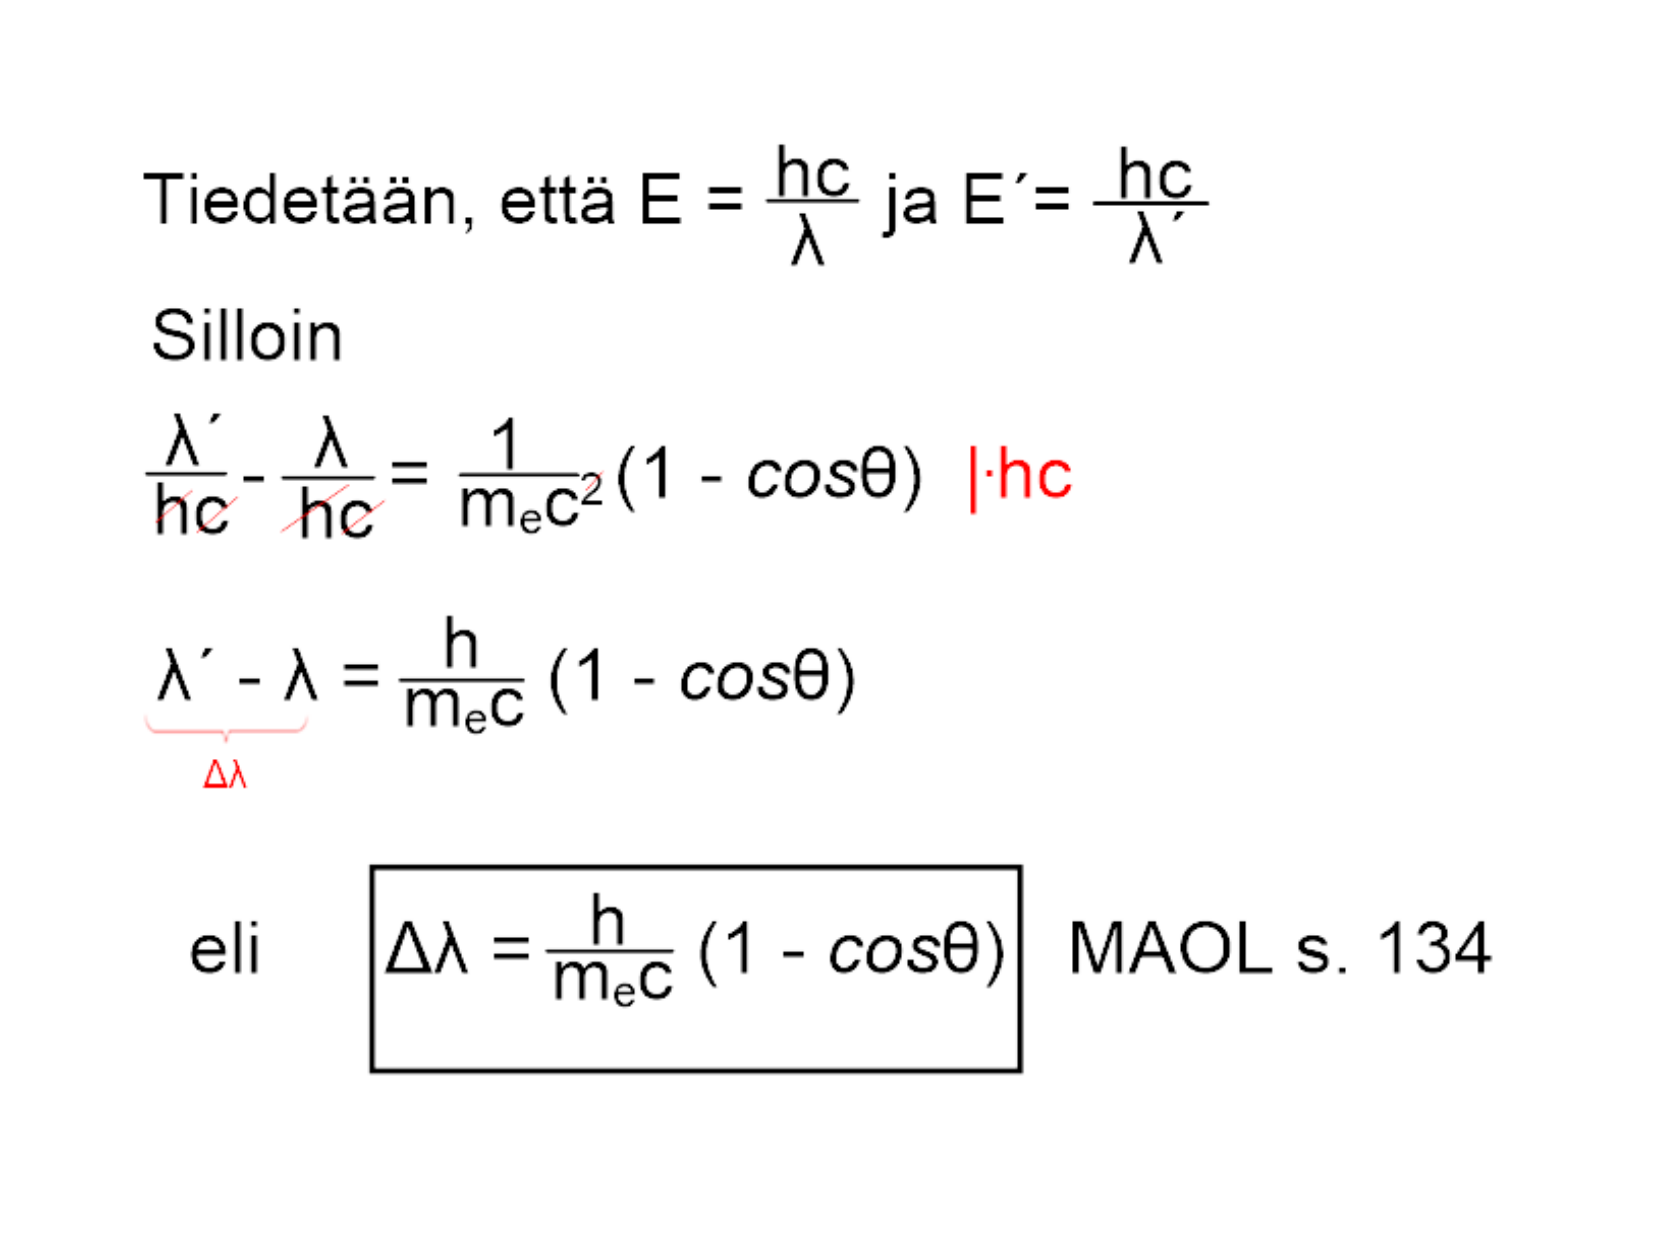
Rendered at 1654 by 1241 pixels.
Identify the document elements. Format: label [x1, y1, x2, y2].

picture [94, 82, 1567, 1099]
